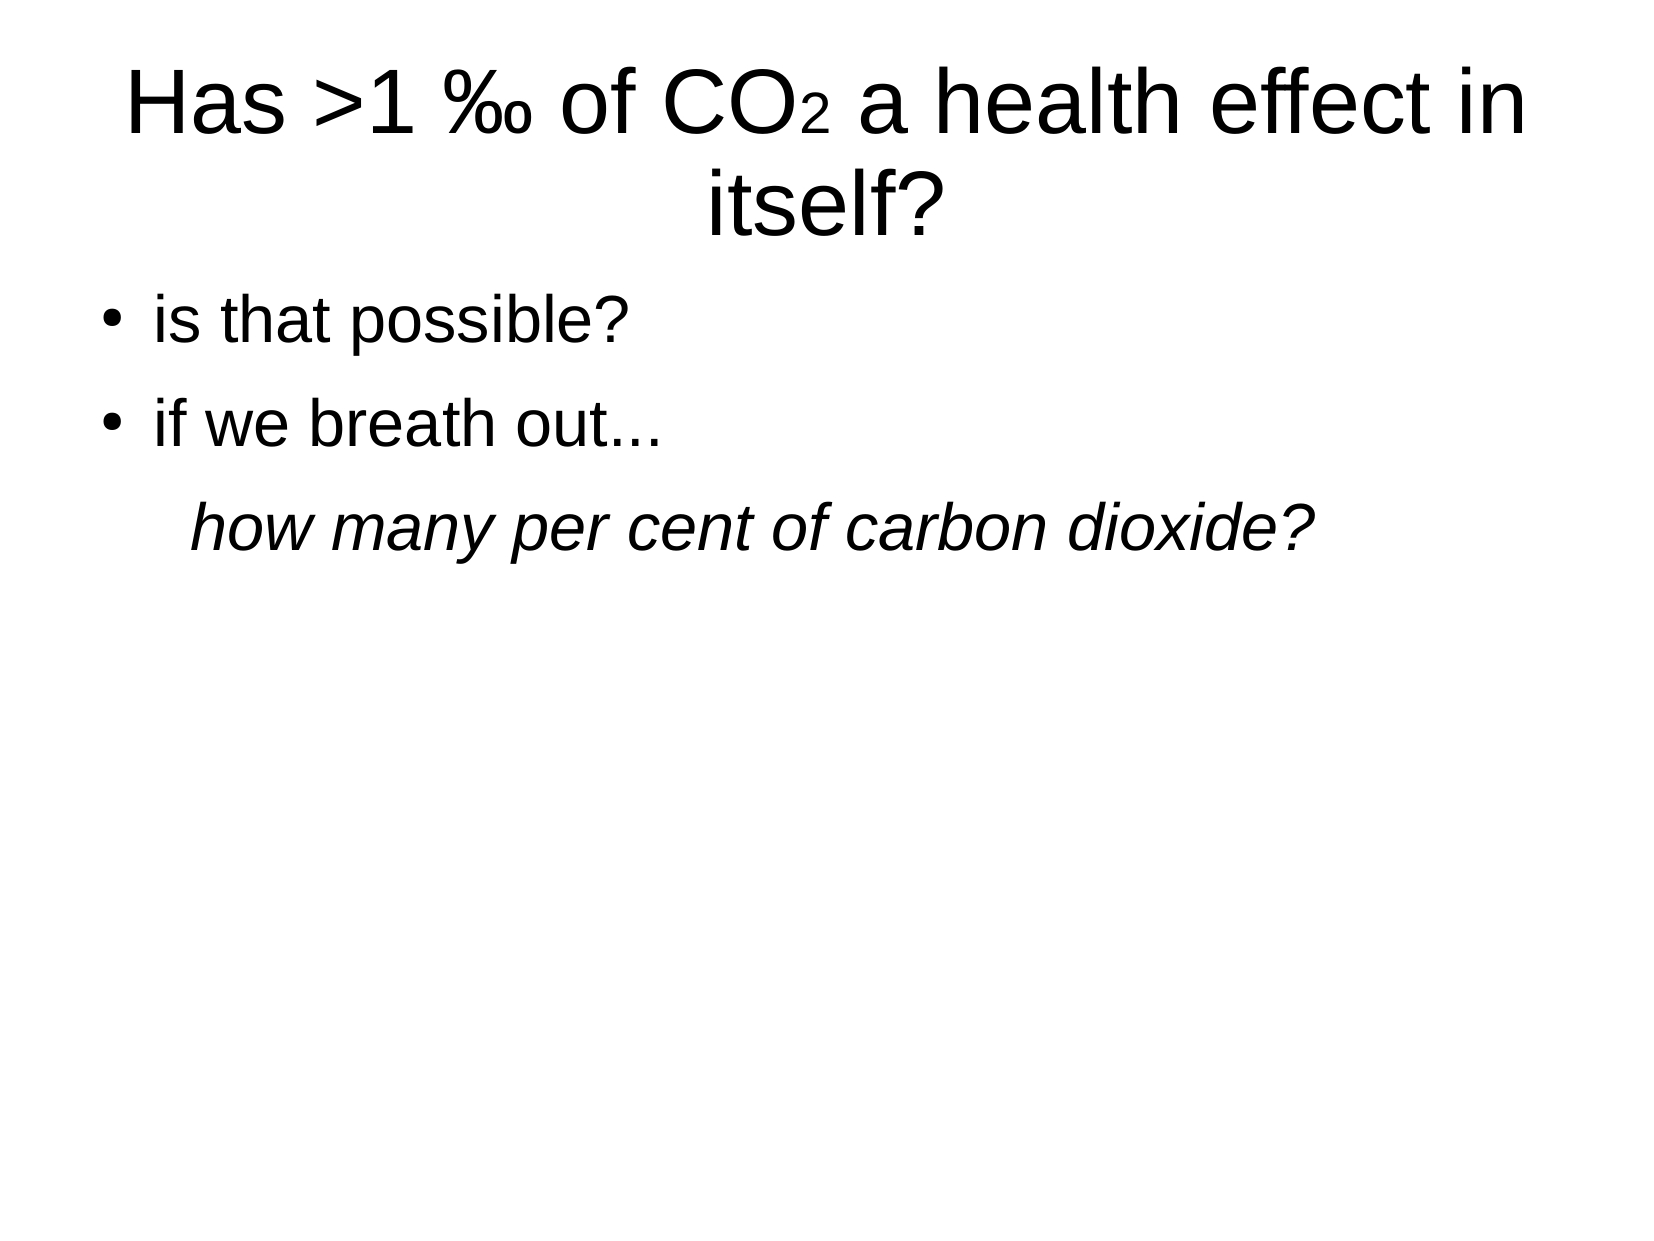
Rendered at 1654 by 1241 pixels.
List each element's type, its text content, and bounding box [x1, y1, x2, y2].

title Has >1 ‰ of CO2 a health effect in itself? [82, 49, 1571, 257]
list is that possible? if we breath out... how many per cent of carbon dioxide? [82, 281, 1571, 1229]
